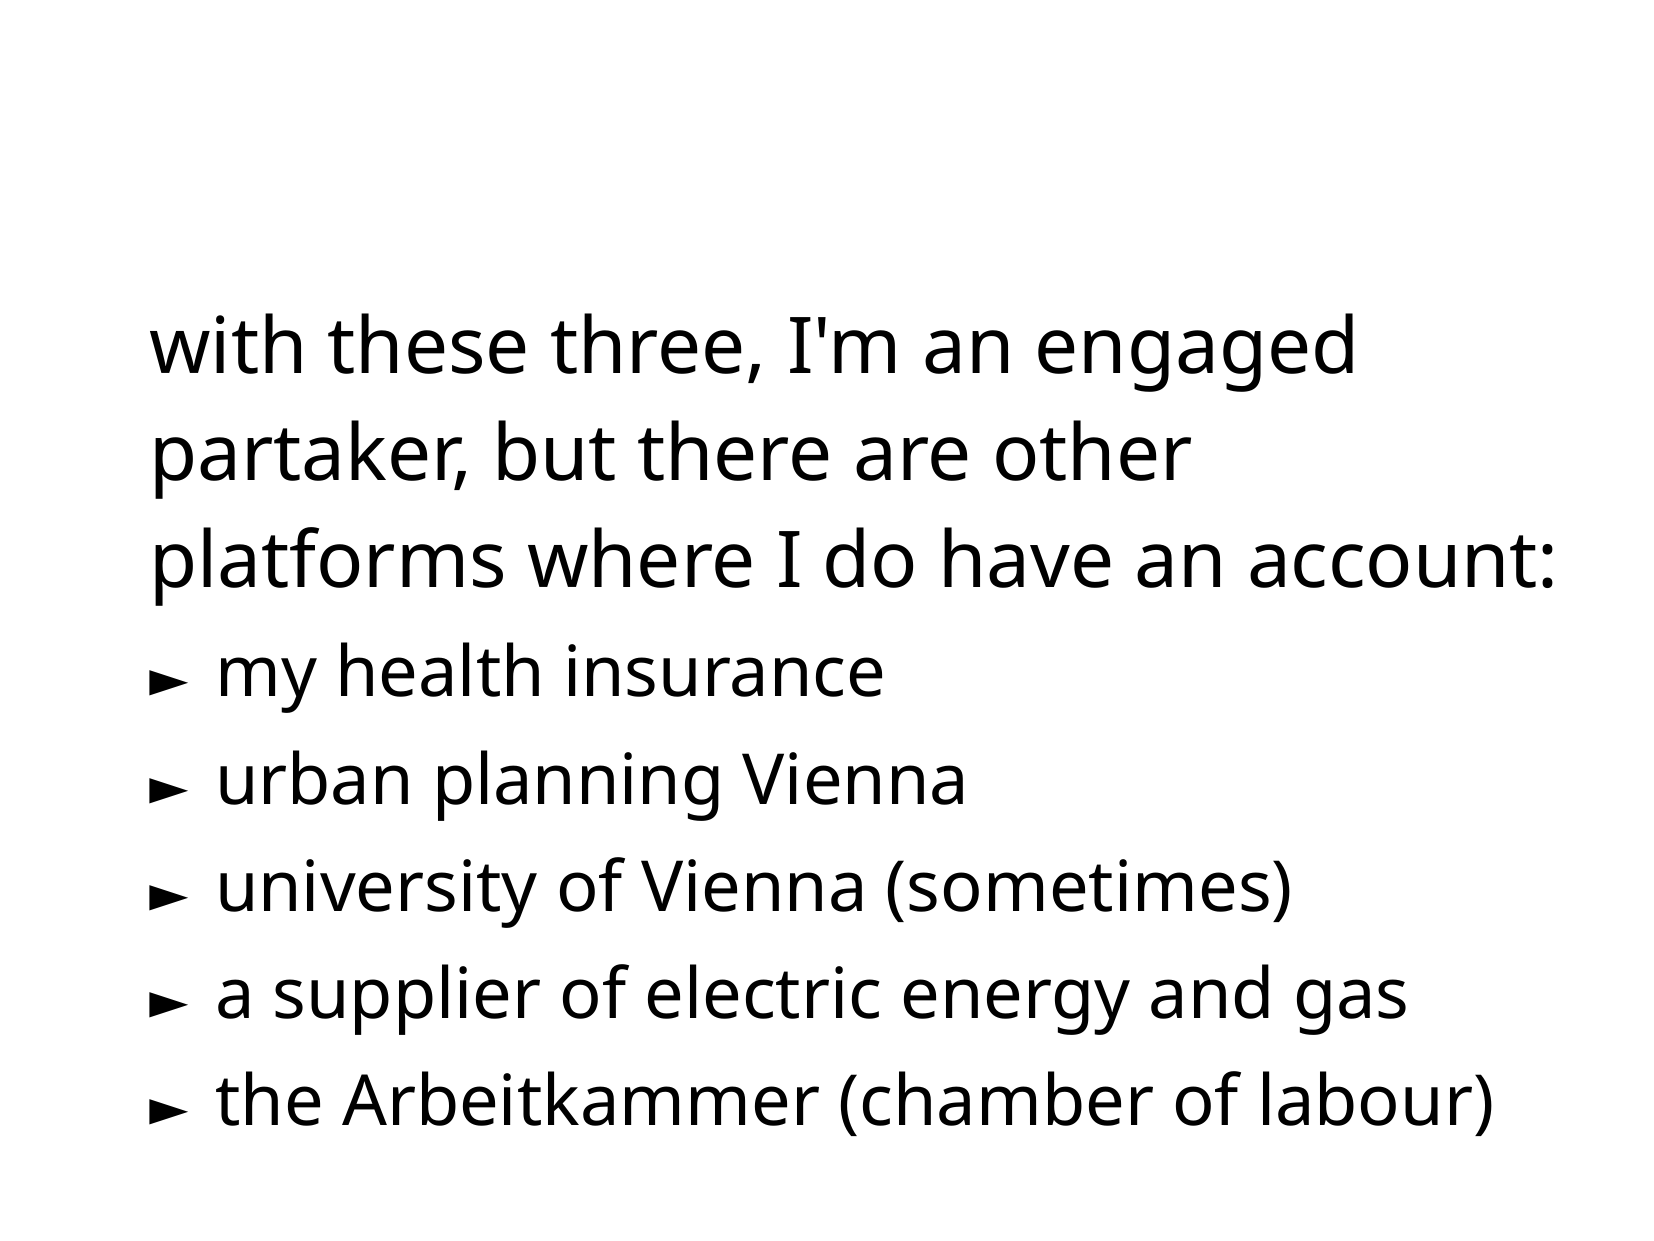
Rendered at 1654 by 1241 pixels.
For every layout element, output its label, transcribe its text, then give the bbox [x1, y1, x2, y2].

list with these three, I'm an engaged partaker, but there are other platforms where I do have an account: ► my health insurance ► urban planning Vienna ► university of Vienna (sometimes) ► a supplier of electric energy and gas ► the Arbeitkammer (chamber of labour) [82, 290, 1571, 1158]
